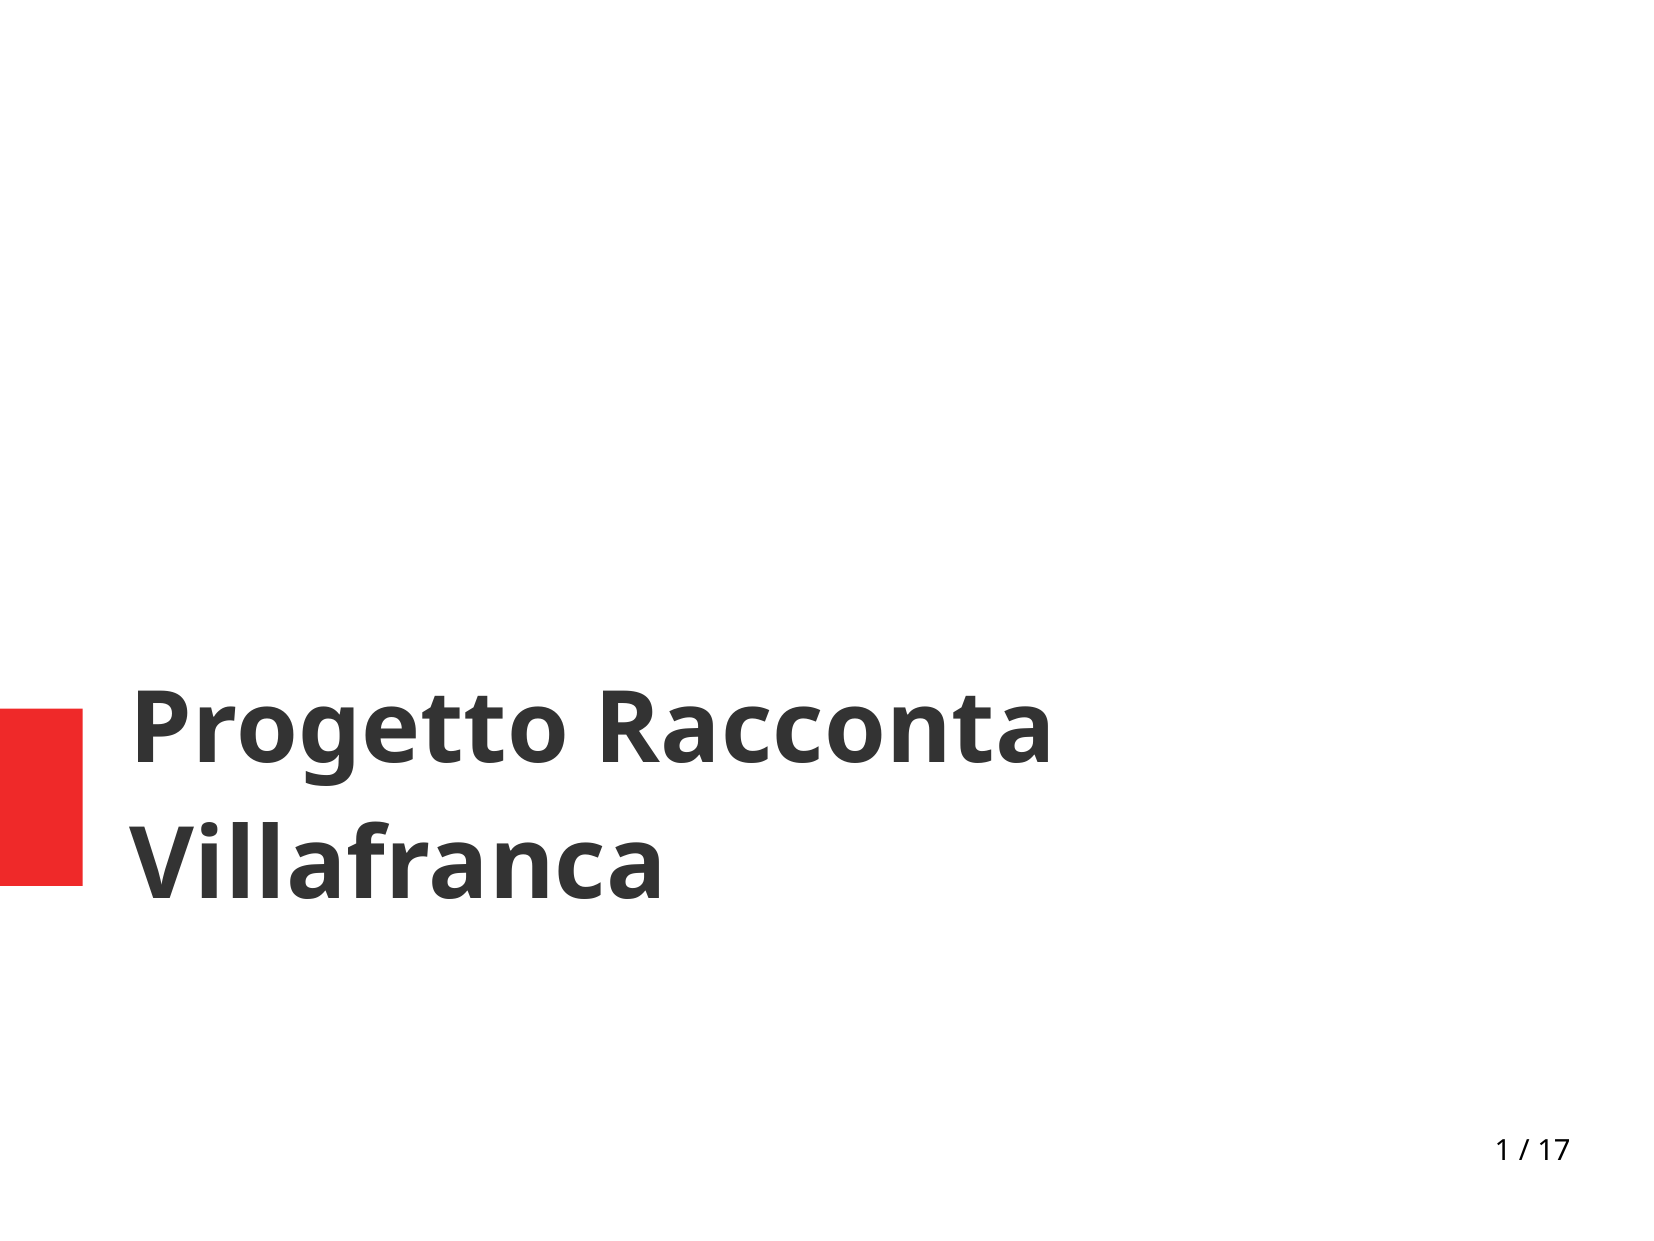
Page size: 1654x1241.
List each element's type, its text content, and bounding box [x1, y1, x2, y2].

title Progetto Racconta Villafranca [129, 655, 1536, 928]
